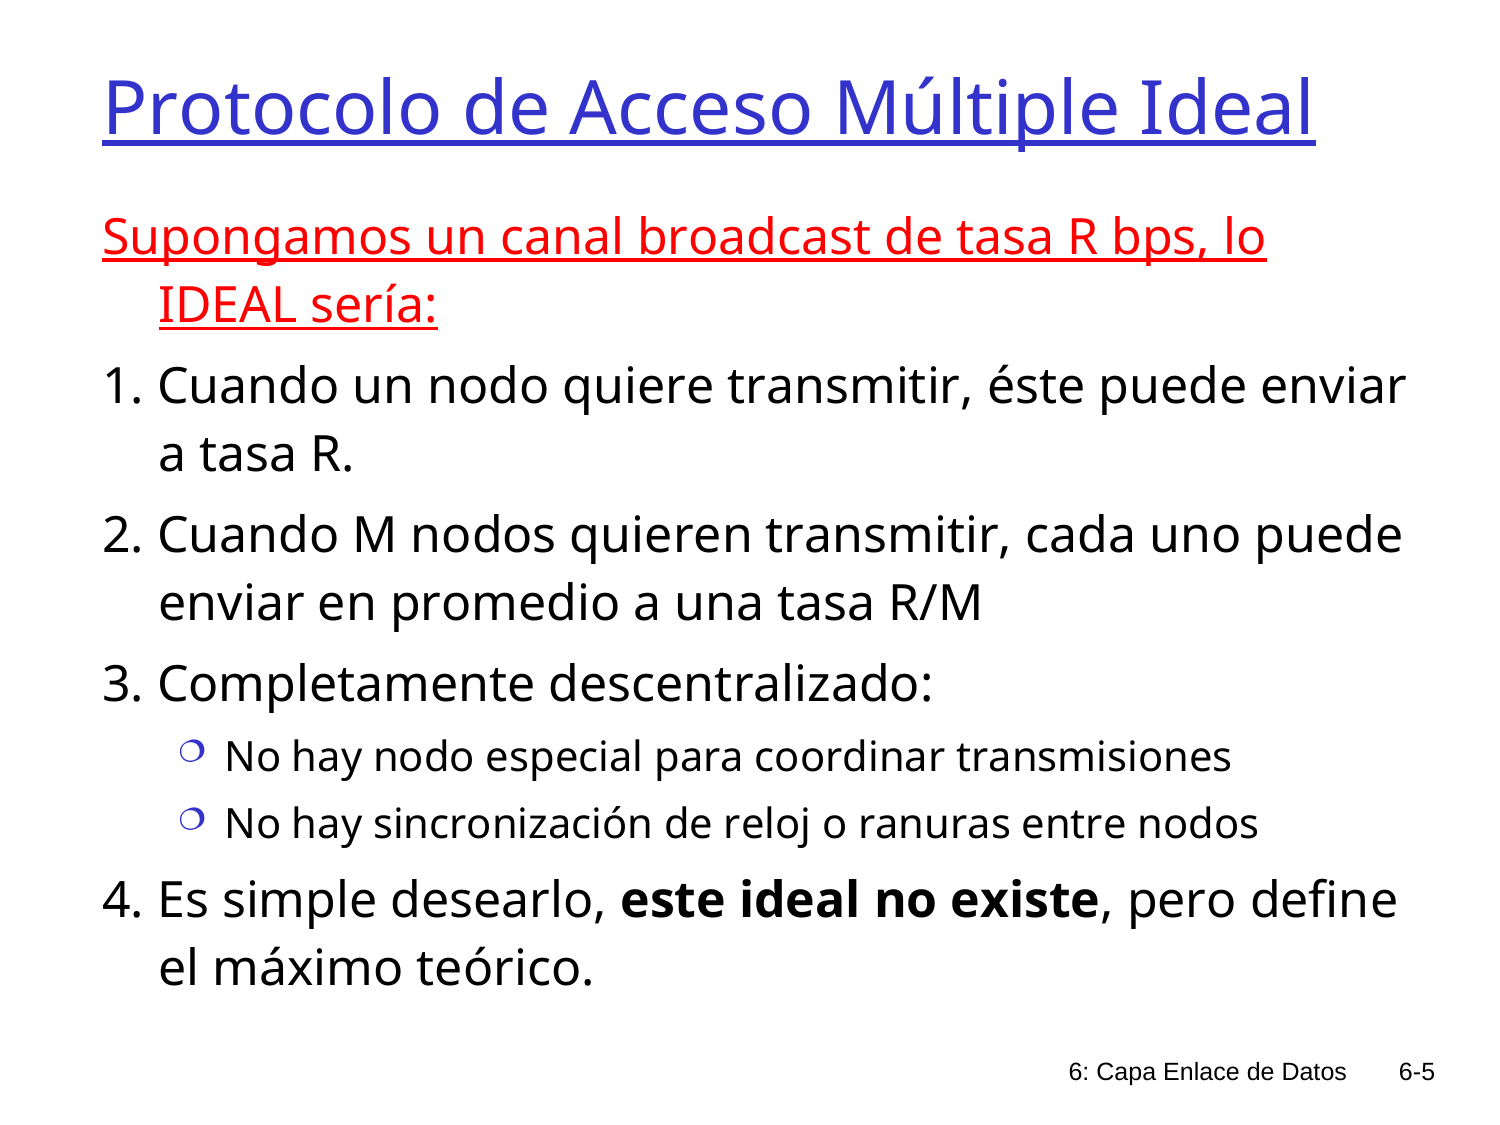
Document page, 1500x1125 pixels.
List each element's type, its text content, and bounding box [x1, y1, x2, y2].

title Protocolo de Acceso Múltiple Ideal [87, 23, 1426, 188]
list Supongamos un canal broadcast de tasa R bps, lo IDEAL sería: 1. Cuando un nodo quiere transmitir, éste puede enviar a tasa R. 2. Cuando M nodos quieren transmitir, cada uno puede enviar en promedio a una tasa R/M 3. Completamente descentralizado: No hay nodo especial para coordinar transmisiones No hay sincronización de reloj o ranuras entre nodos 4. Es simple desearlo, este ideal no existe, pero define el máximo teórico. [87, 193, 1426, 1029]
